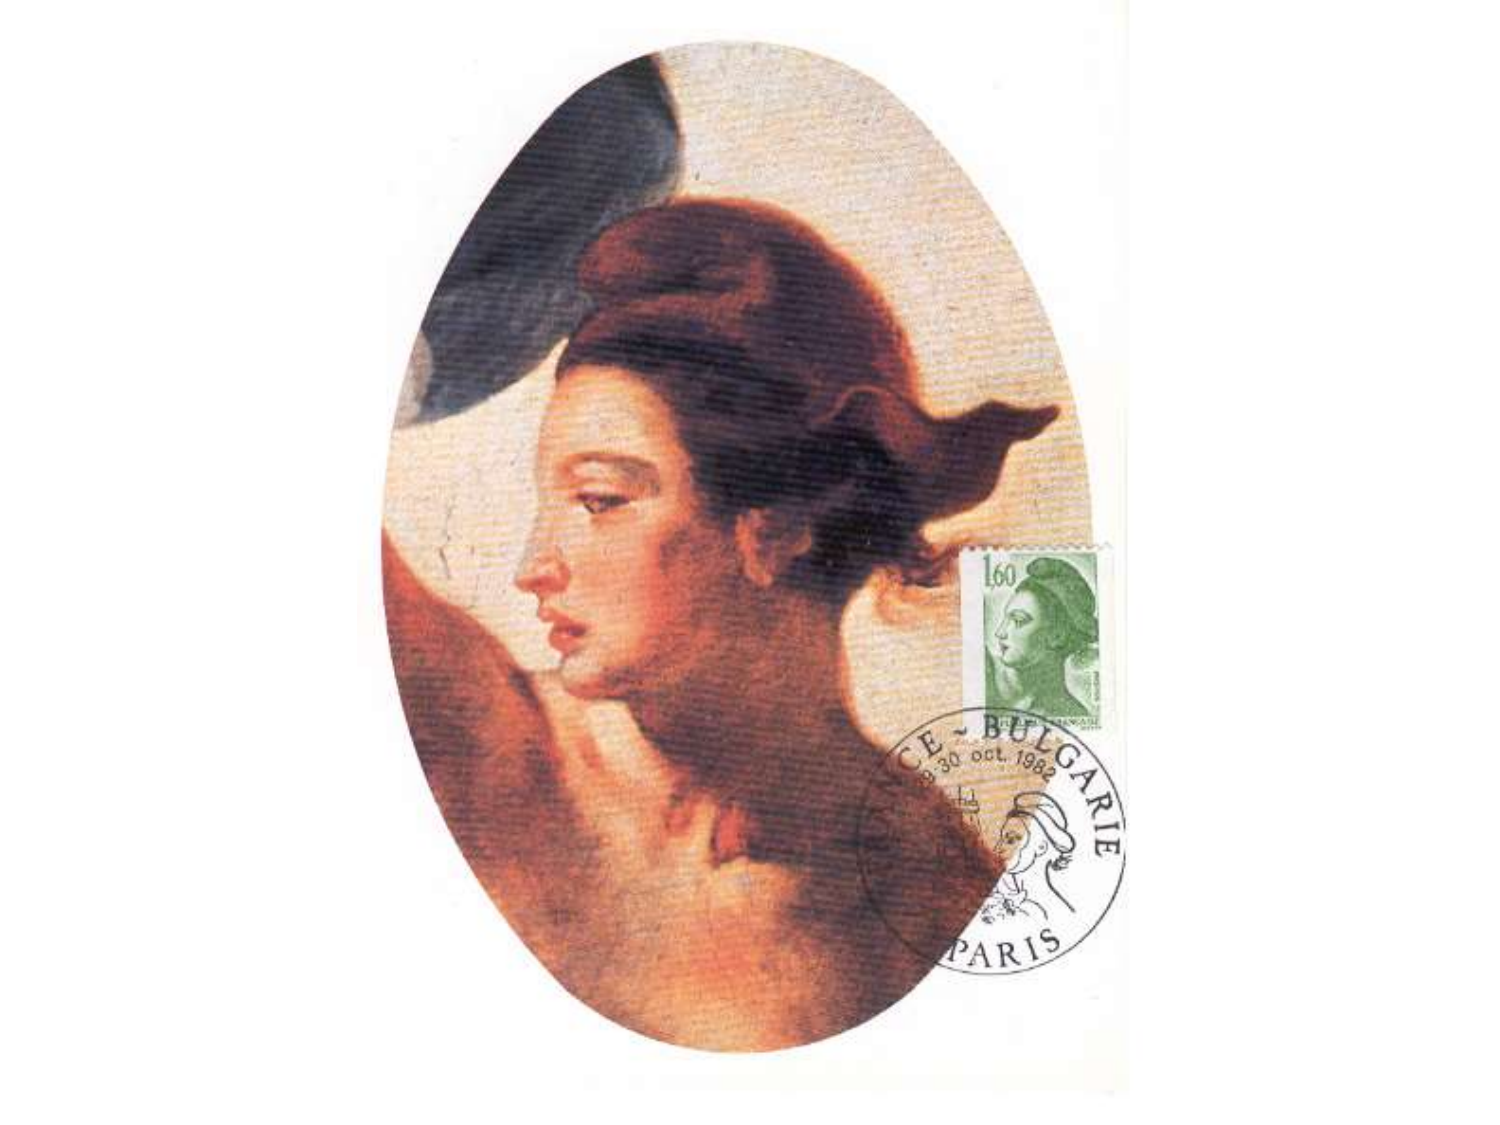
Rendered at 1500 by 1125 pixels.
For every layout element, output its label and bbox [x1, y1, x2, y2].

picture [357, 0, 1143, 1125]
